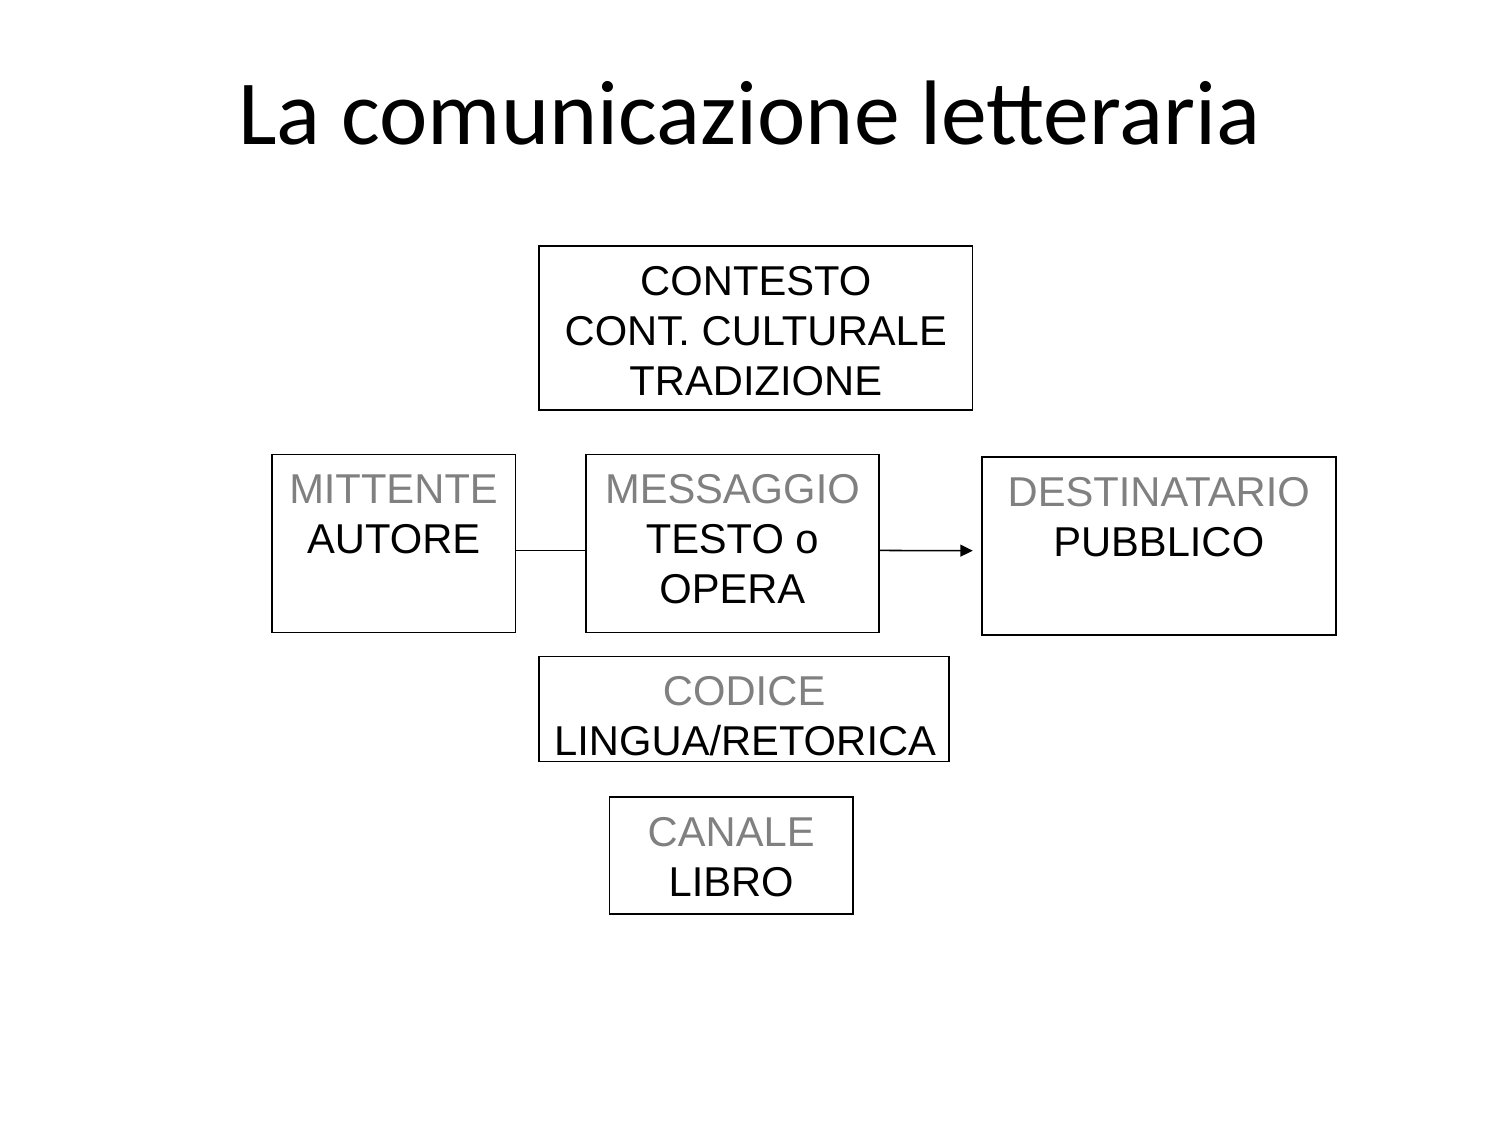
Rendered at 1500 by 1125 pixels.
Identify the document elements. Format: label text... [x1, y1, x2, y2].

text_box CANALE LIBRO [609, 796, 854, 915]
text_box DESTINATARIO PUBBLICO [981, 456, 1336, 635]
text_box CODICE LINGUA/RETORICA [538, 656, 950, 762]
text_box MITTENTE AUTORE [271, 454, 516, 633]
text_box CONTESTO CONT. CULTURALE TRADIZIONE [538, 246, 973, 411]
text_box MESSAGGIO TESTO o OPERA [585, 454, 879, 633]
text_box La comunicazione letteraria [74, 45, 1425, 233]
